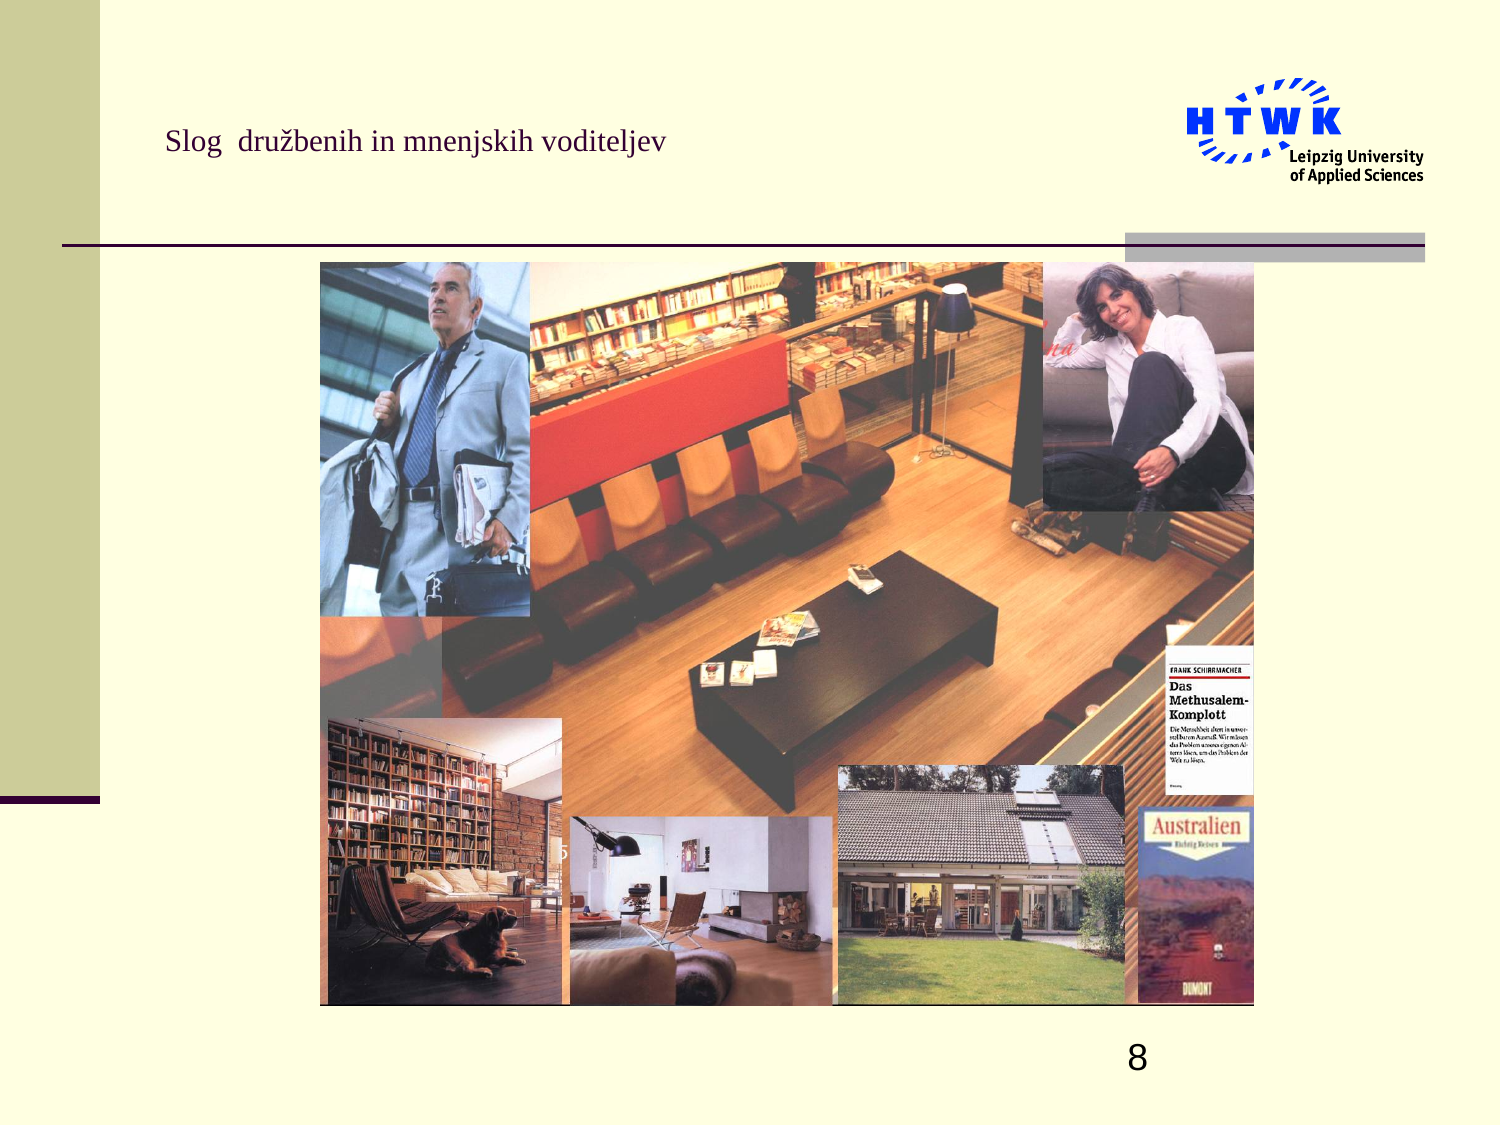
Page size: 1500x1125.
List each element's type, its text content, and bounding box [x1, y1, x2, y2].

title Slog družbenih in mnenjskih voditeljev [150, 45, 1426, 234]
picture [320, 262, 1254, 1006]
picture [1187, 78, 1424, 185]
